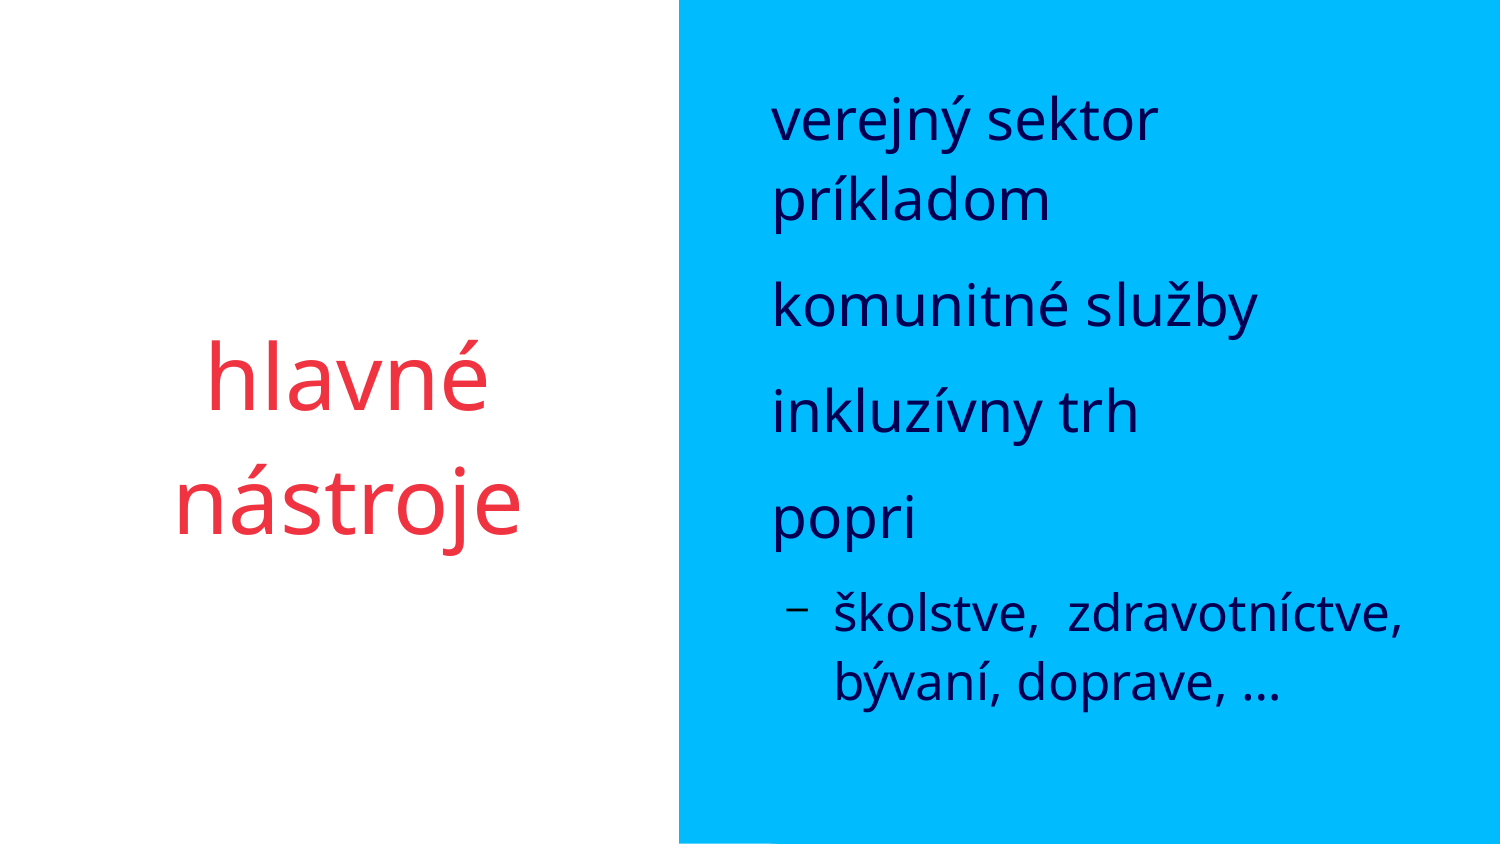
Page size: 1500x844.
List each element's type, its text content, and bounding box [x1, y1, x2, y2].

list verejný sektor príkladom komunitné služby inkluzívny trh popri školstve, zdravotníctve, bývaní, doprave, … [708, 77, 1425, 768]
title hlavné nástroje [47, 177, 650, 697]
